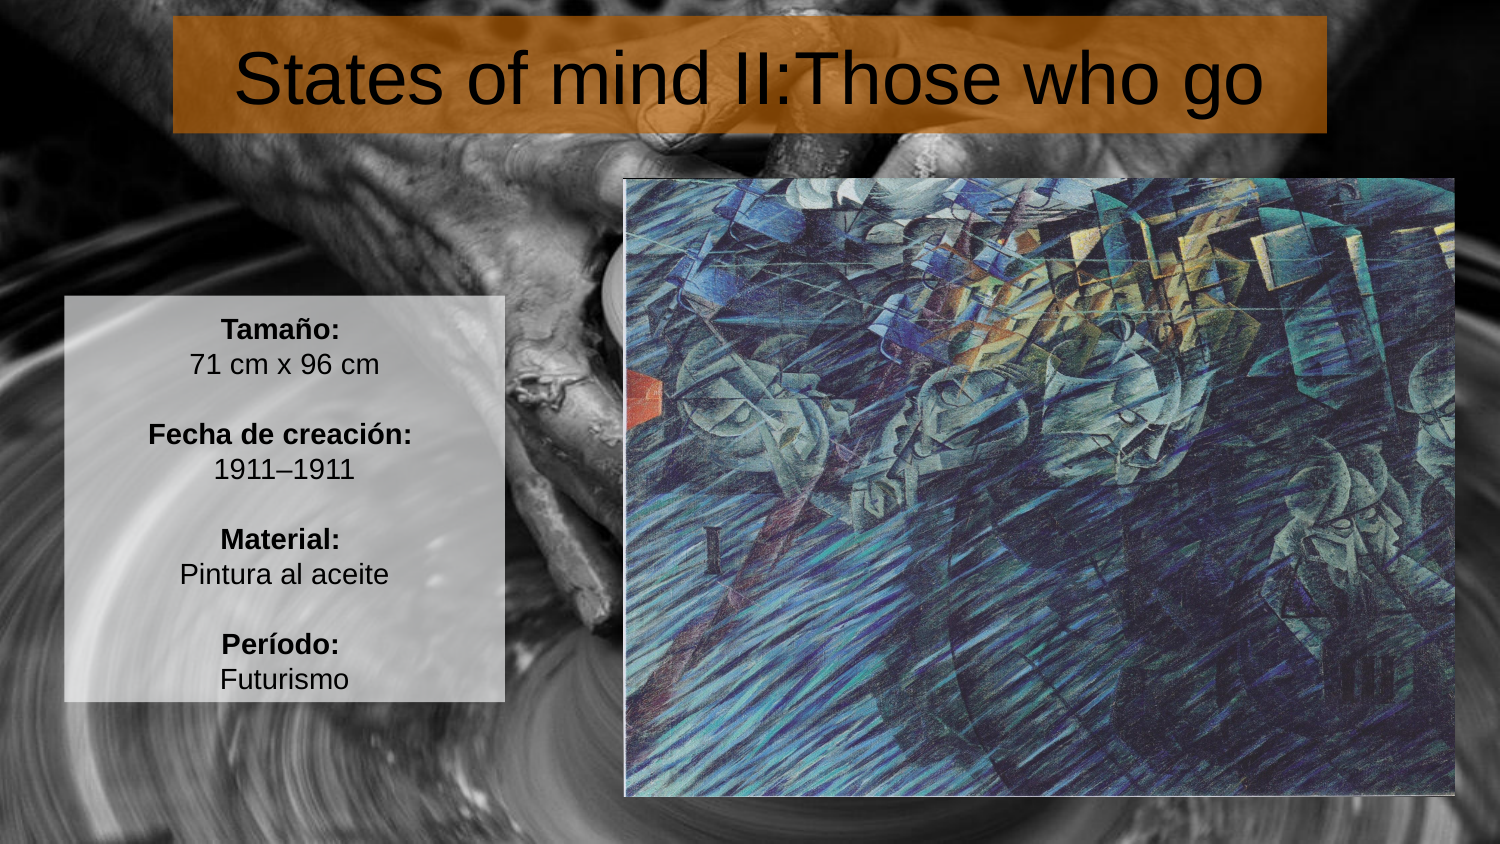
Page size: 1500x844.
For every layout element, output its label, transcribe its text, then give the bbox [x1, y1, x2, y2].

title States of mind II:Those who go [173, 15, 1327, 134]
text_box Tamaño: 71 cm x 96 cm Fecha de creación: 1911–1911 Material: Pintura al aceite Período: Futurismo [64, 295, 505, 703]
picture [0, 0, 1500, 844]
